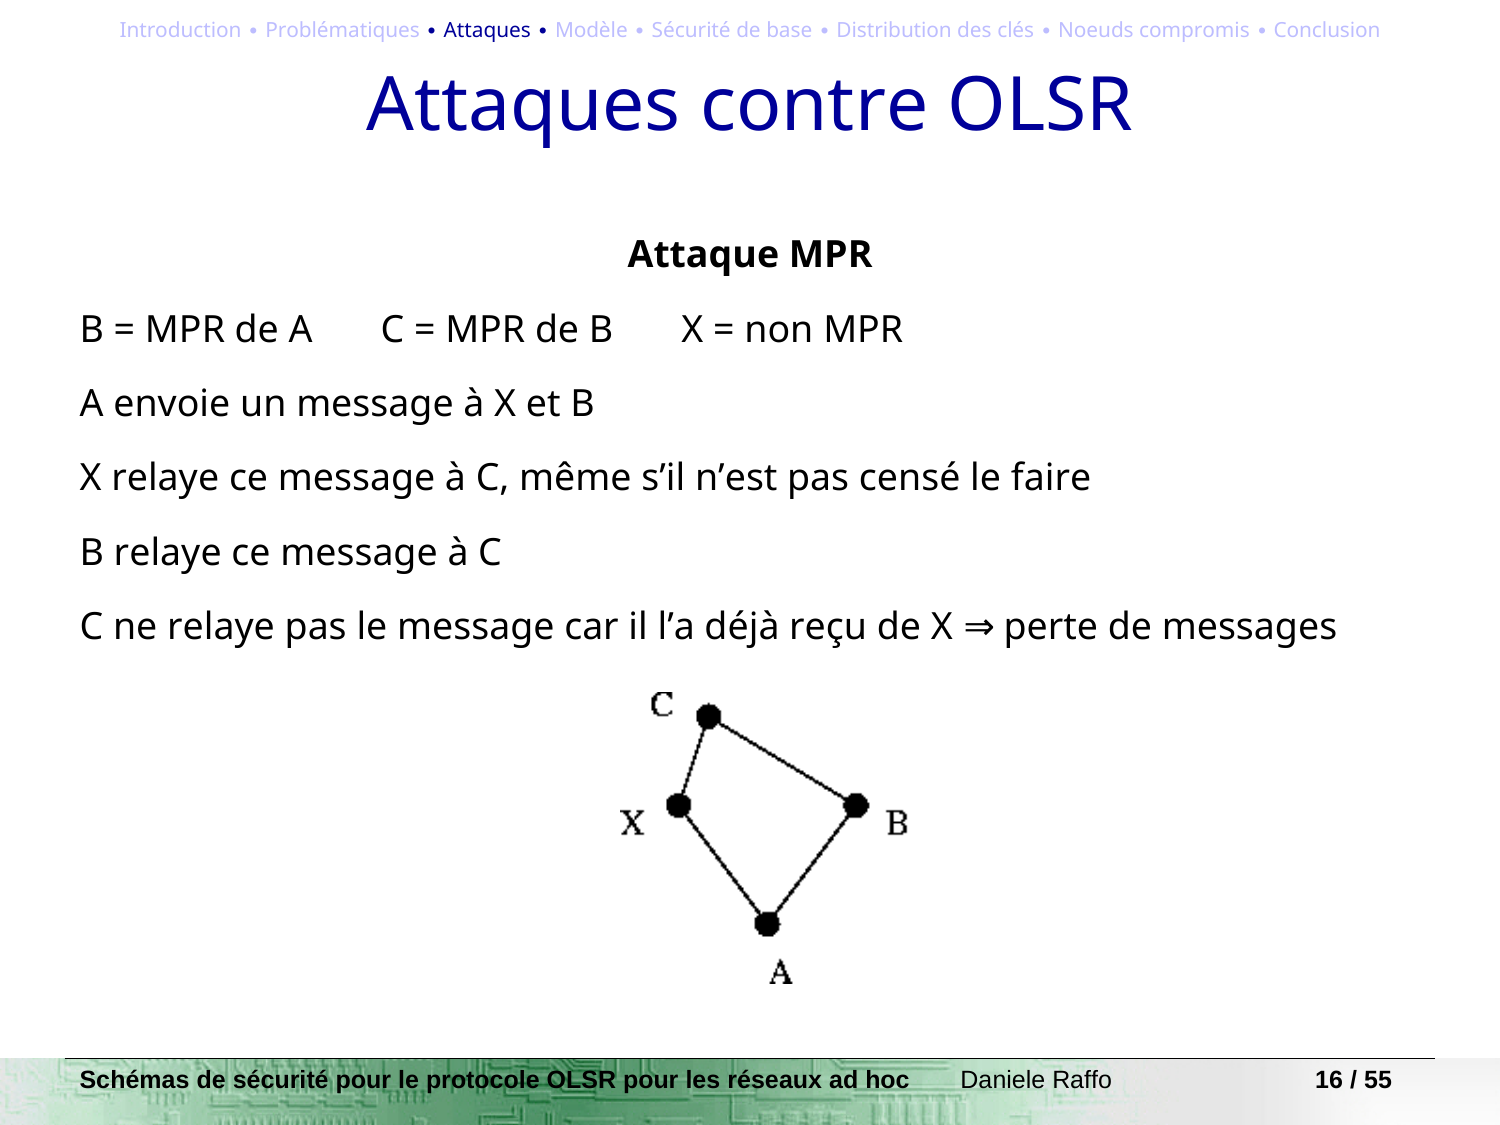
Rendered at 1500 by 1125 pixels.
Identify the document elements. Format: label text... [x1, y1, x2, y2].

picture [0, 1058, 1500, 1125]
text_box Introduction ∙ Problématiques ∙ Attaques ∙ Modèle ∙ Sécurité de base ∙ Distribution des clés ∙ Noeuds compromis ∙ Conclusion [0, 7, 1500, 52]
text_box Attaque MPR B = MPR de A C = MPR de B X = non MPR A envoie un message à X et B X relaye ce message à C, même s’il n’est pas censé le faire B relaye ce message à C C ne relaye pas le message car il l’a déjà reçu de X ⇒ perte de messages [64, 219, 1436, 659]
text_box Schémas de sécurité pour le protocole OLSR pour les réseaux ad hoc Daniele Raffo [64, 1058, 1436, 1103]
picture [620, 692, 911, 984]
text_box Attaques contre OLSR [64, 52, 1436, 161]
